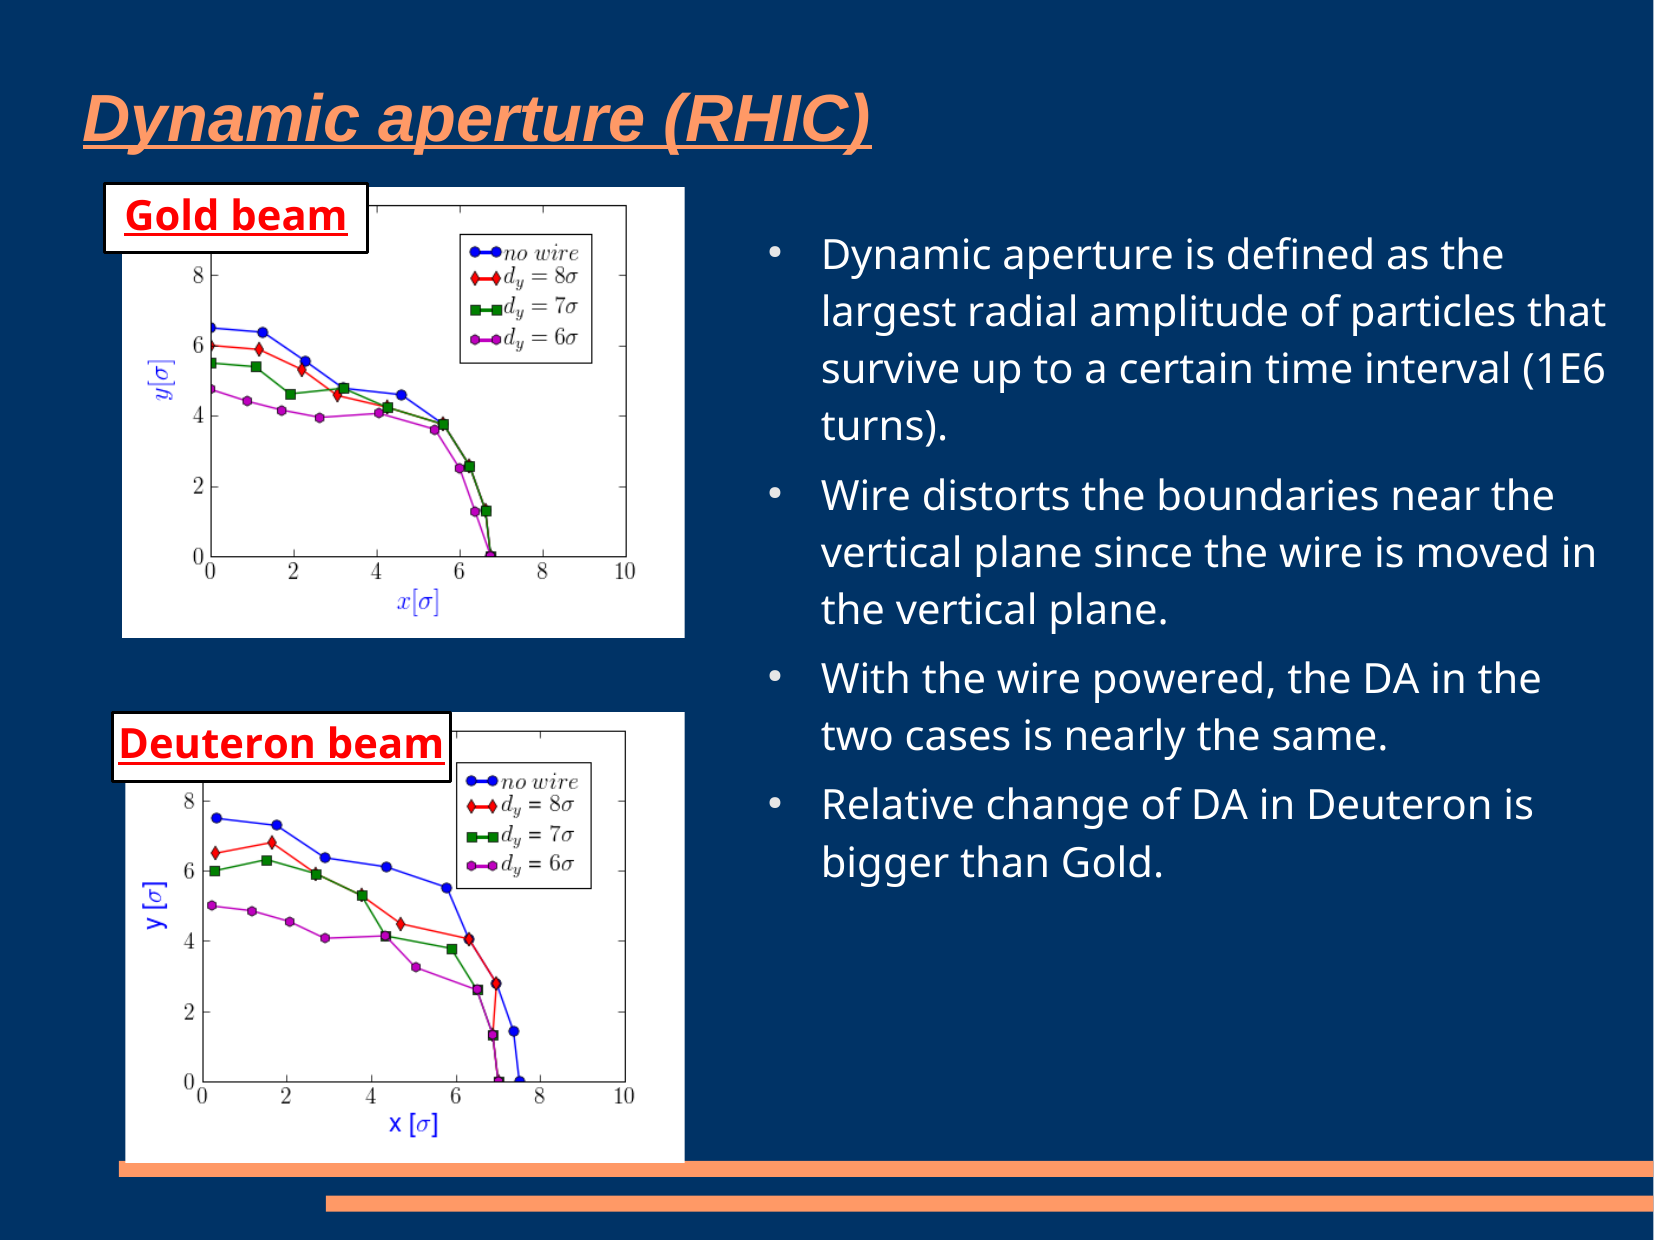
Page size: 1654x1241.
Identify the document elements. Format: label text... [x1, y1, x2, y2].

picture [122, 187, 685, 638]
picture [125, 712, 685, 1163]
list Deuteron beam [112, 712, 451, 782]
list Gold beam [104, 183, 368, 253]
list Dynamic aperture is defined as the largest radial amplitude of particles that survive up to a certain time interval (1E6 turns). Wire distorts the boundaries near the vertical plane since the wire is moved in the vertical plane. With the wire powered, the DA in the two cases is nearly the same. Relative change of DA in Deuteron is bigger than Gold. [750, 225, 1613, 903]
title Dynamic aperture (RHIC) [82, 49, 1571, 188]
